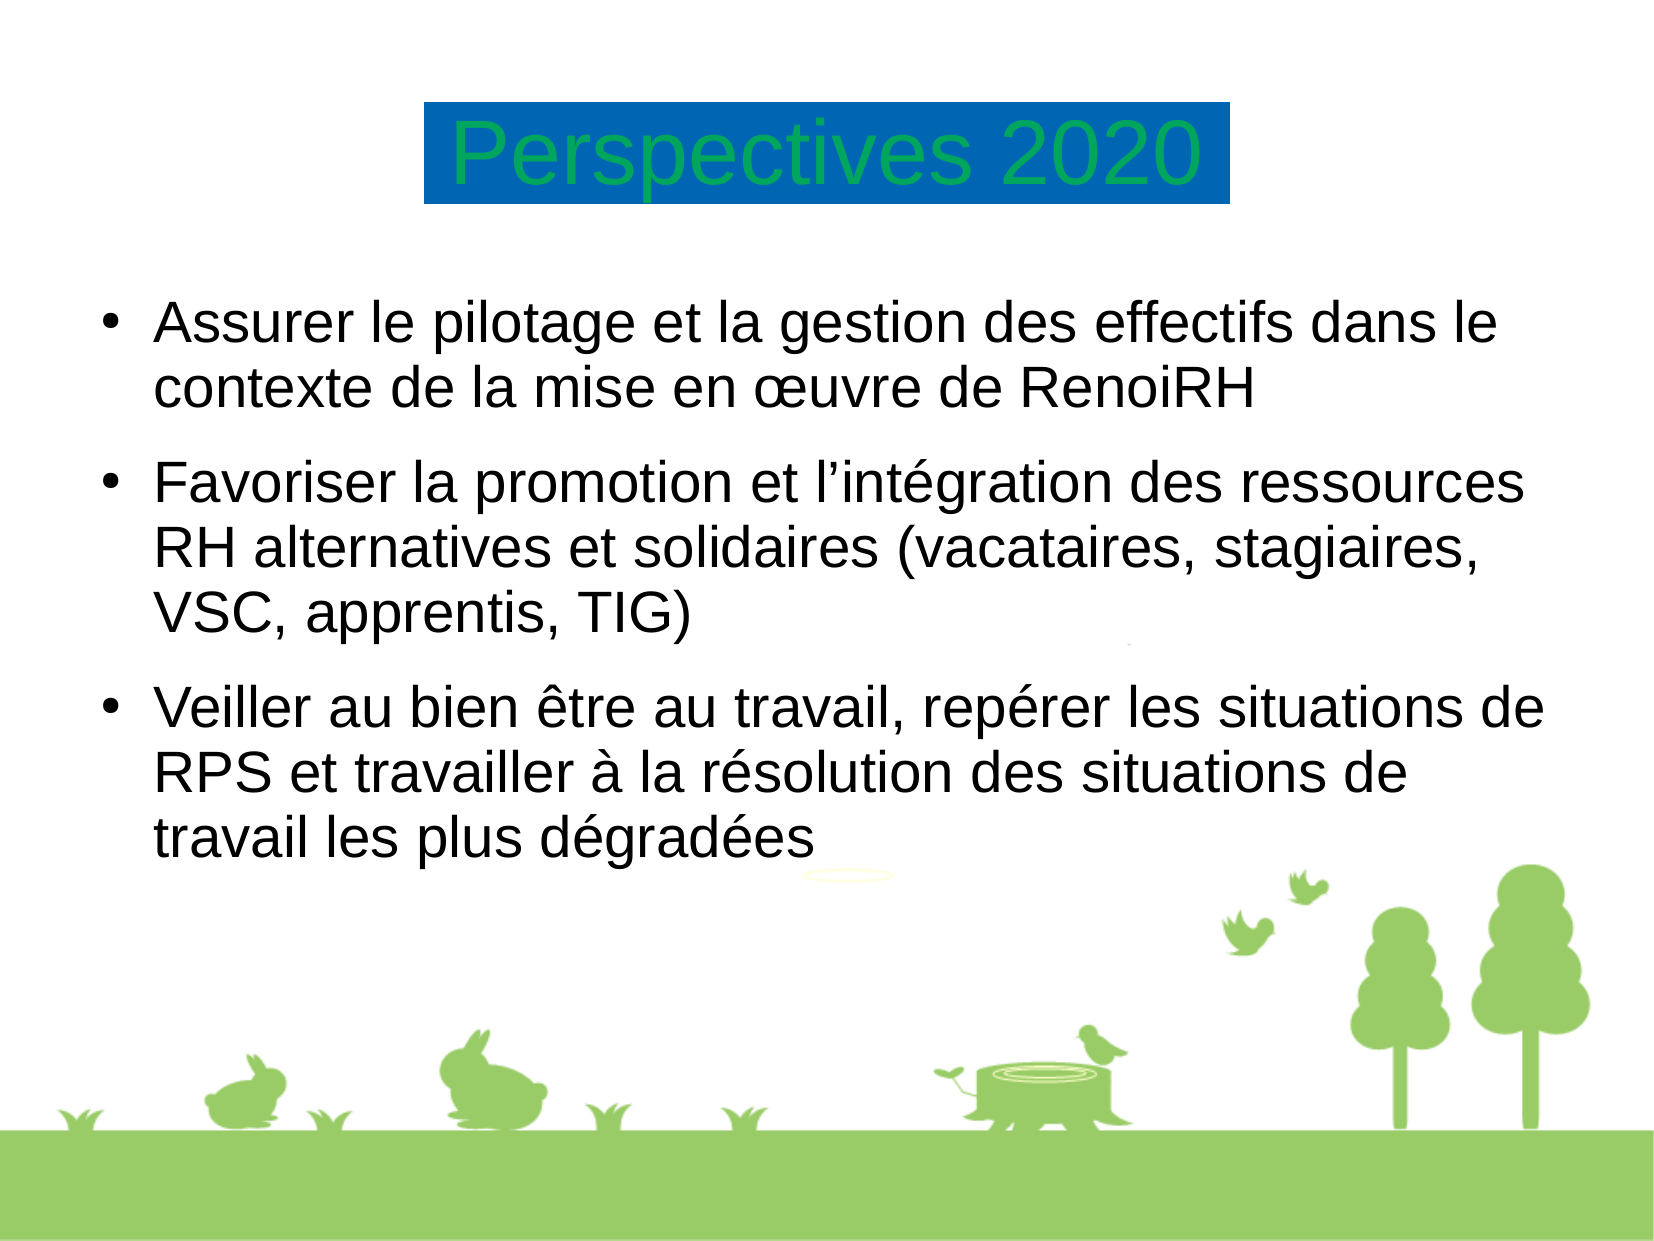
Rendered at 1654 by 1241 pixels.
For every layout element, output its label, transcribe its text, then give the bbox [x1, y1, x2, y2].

title Perspectives 2020 [82, 49, 1571, 257]
list Assurer le pilotage et la gestion des effectifs dans le contexte de la mise en œuvre de RenoiRH Favoriser la promotion et l’intégration des ressources RH alternatives et solidaires (vacataires, stagiaires, VSC, apprentis, TIG) Veiller au bien être au travail, repérer les situations de RPS et travailler à la résolution des situations de travail les plus dégradées [82, 290, 1571, 1169]
picture [0, 0, 1654, 1241]
